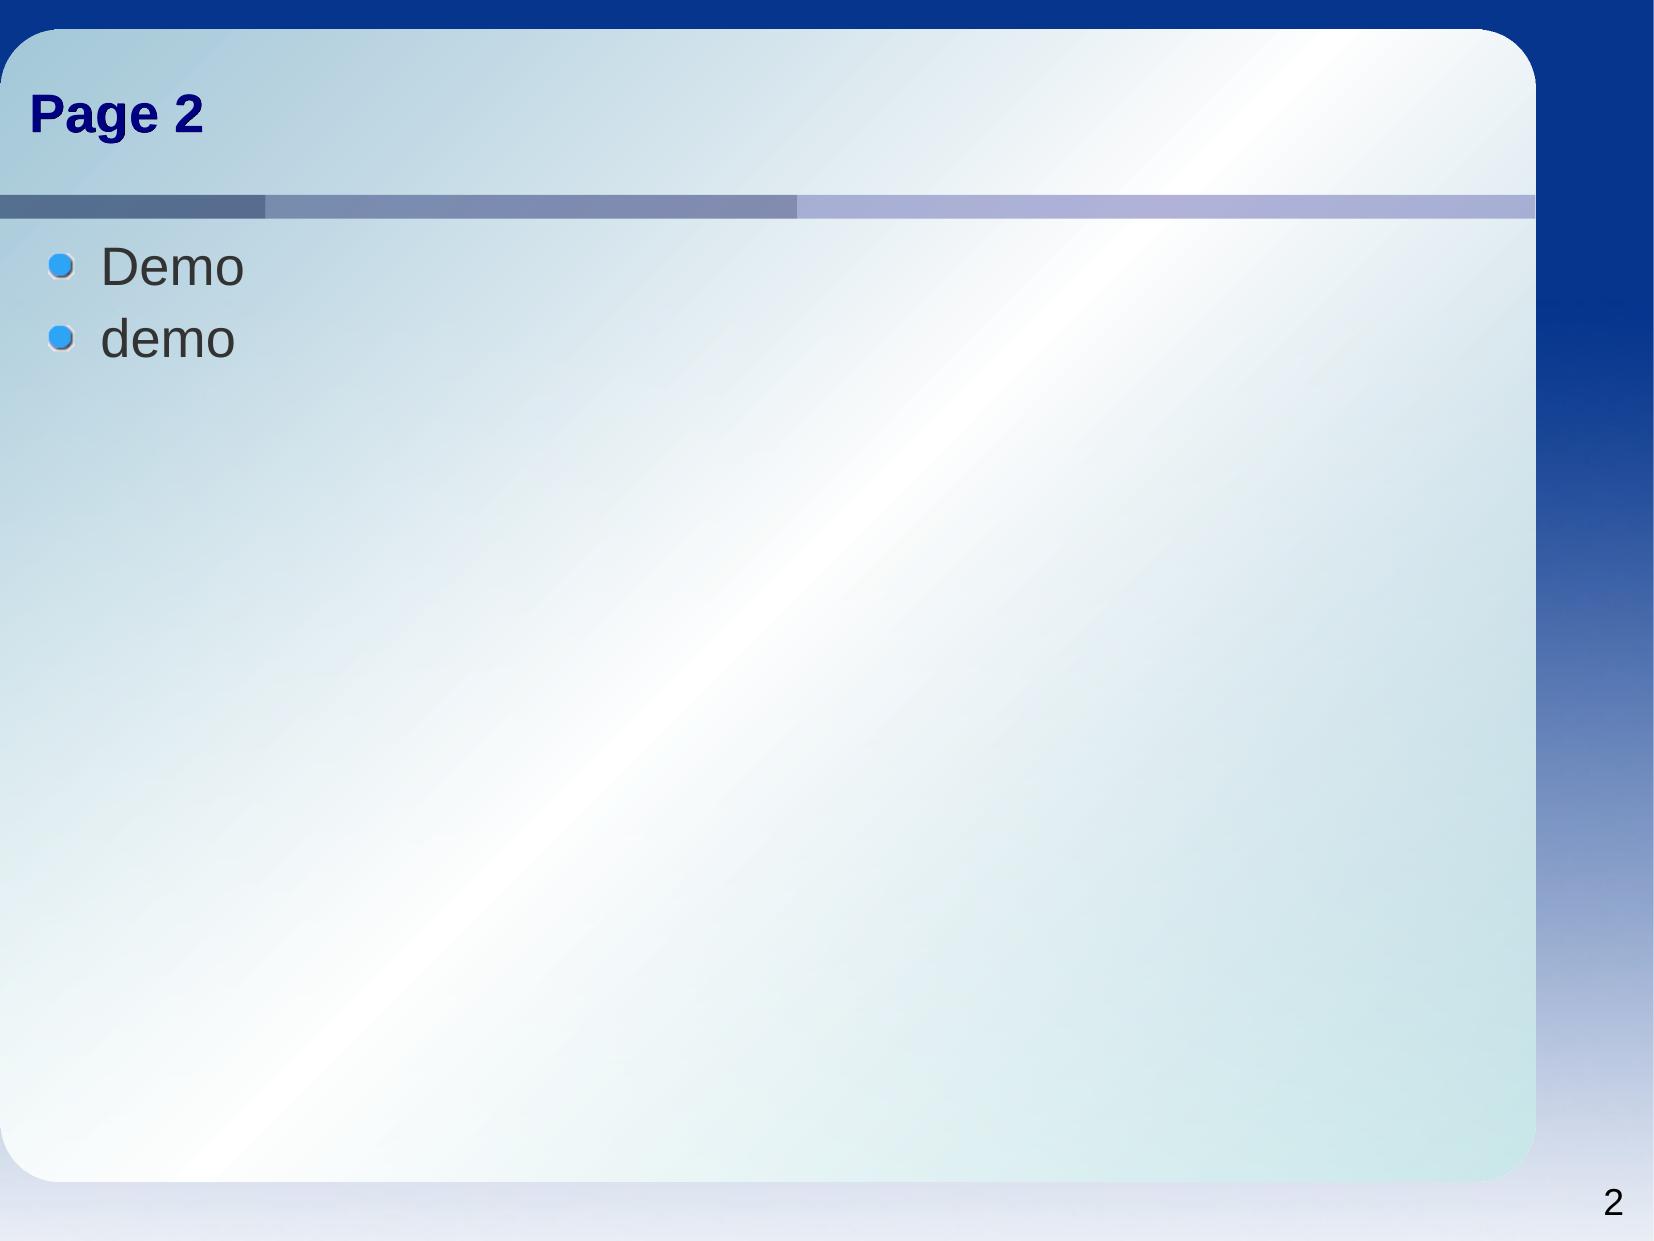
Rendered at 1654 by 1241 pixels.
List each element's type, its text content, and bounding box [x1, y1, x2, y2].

text_box [0, 29, 1536, 1182]
list Demo demo [29, 236, 1506, 1152]
picture [0, 0, 1654, 1241]
title Page 2 [29, 49, 1506, 178]
